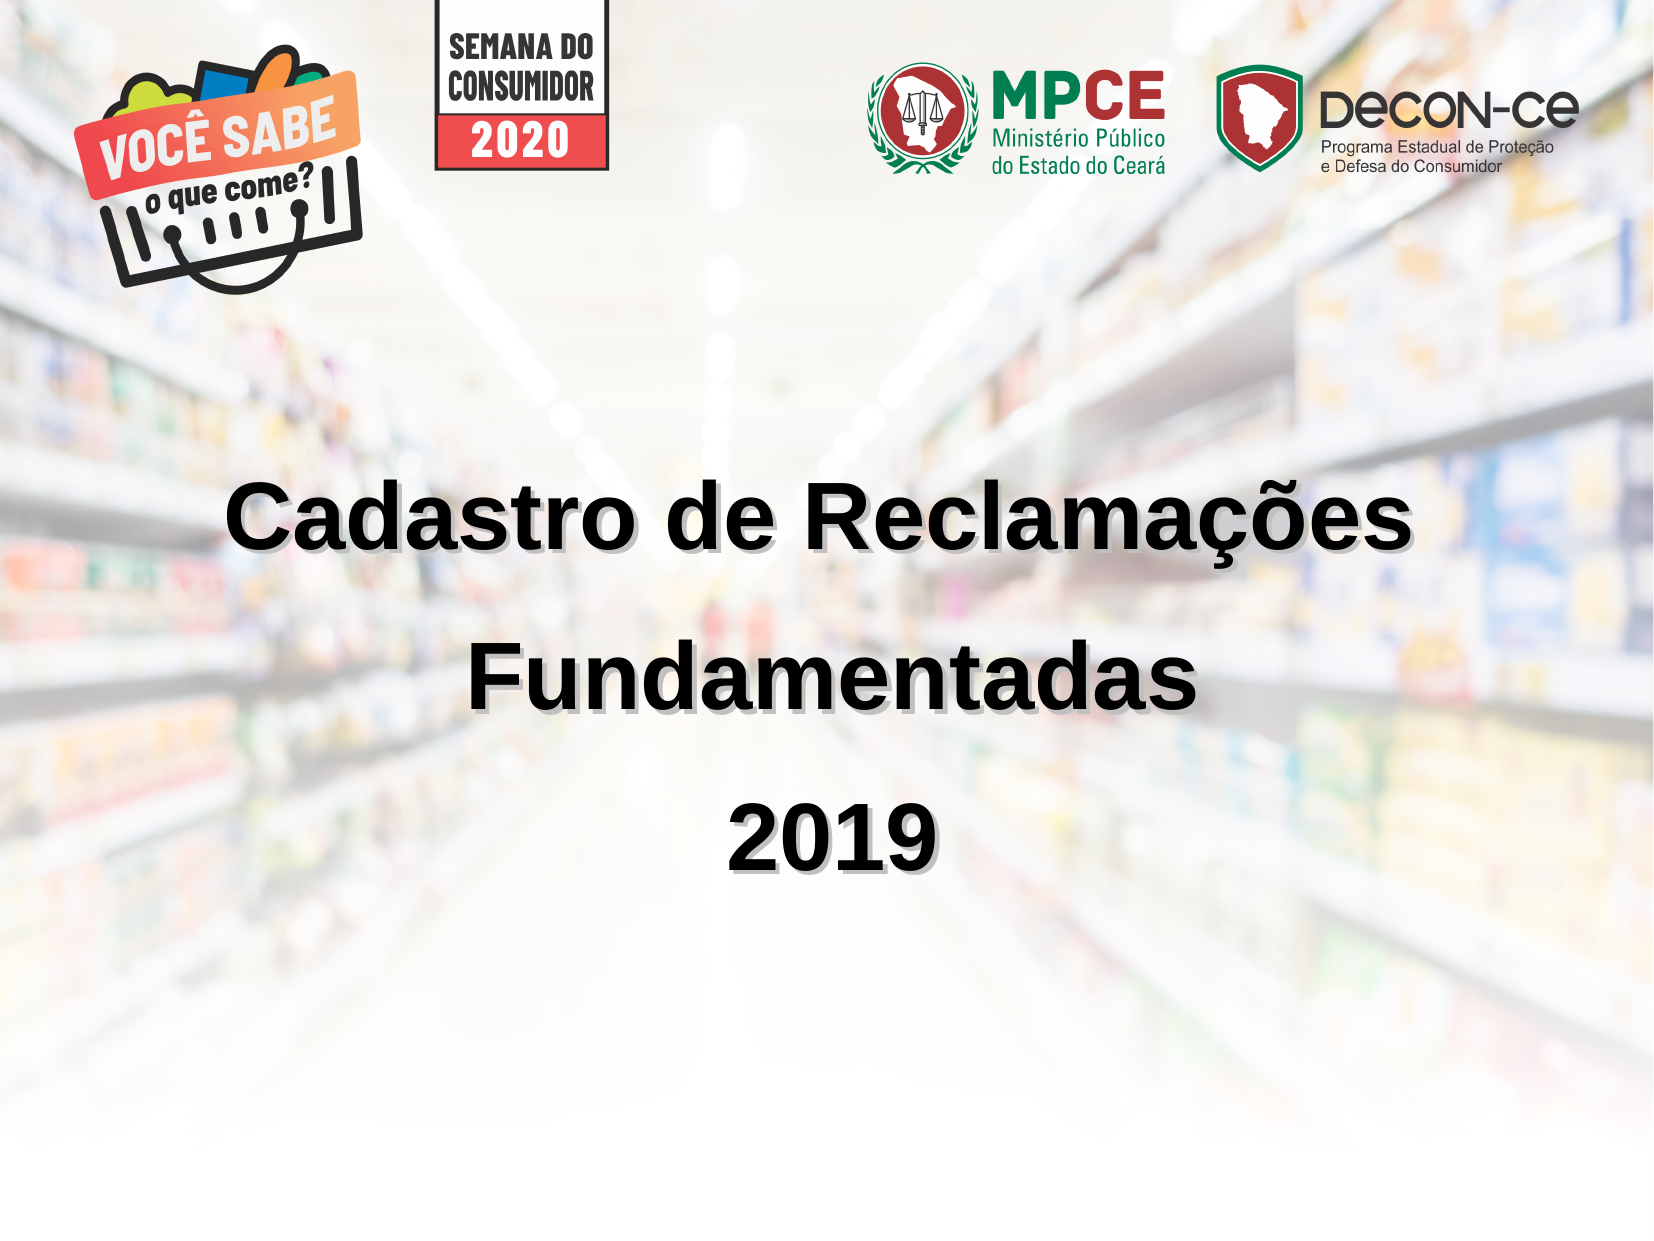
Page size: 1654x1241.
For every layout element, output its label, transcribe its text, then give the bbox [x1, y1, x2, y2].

text_box Cadastro de Reclamações Fundamentadas 2019 [23, 401, 1642, 1000]
